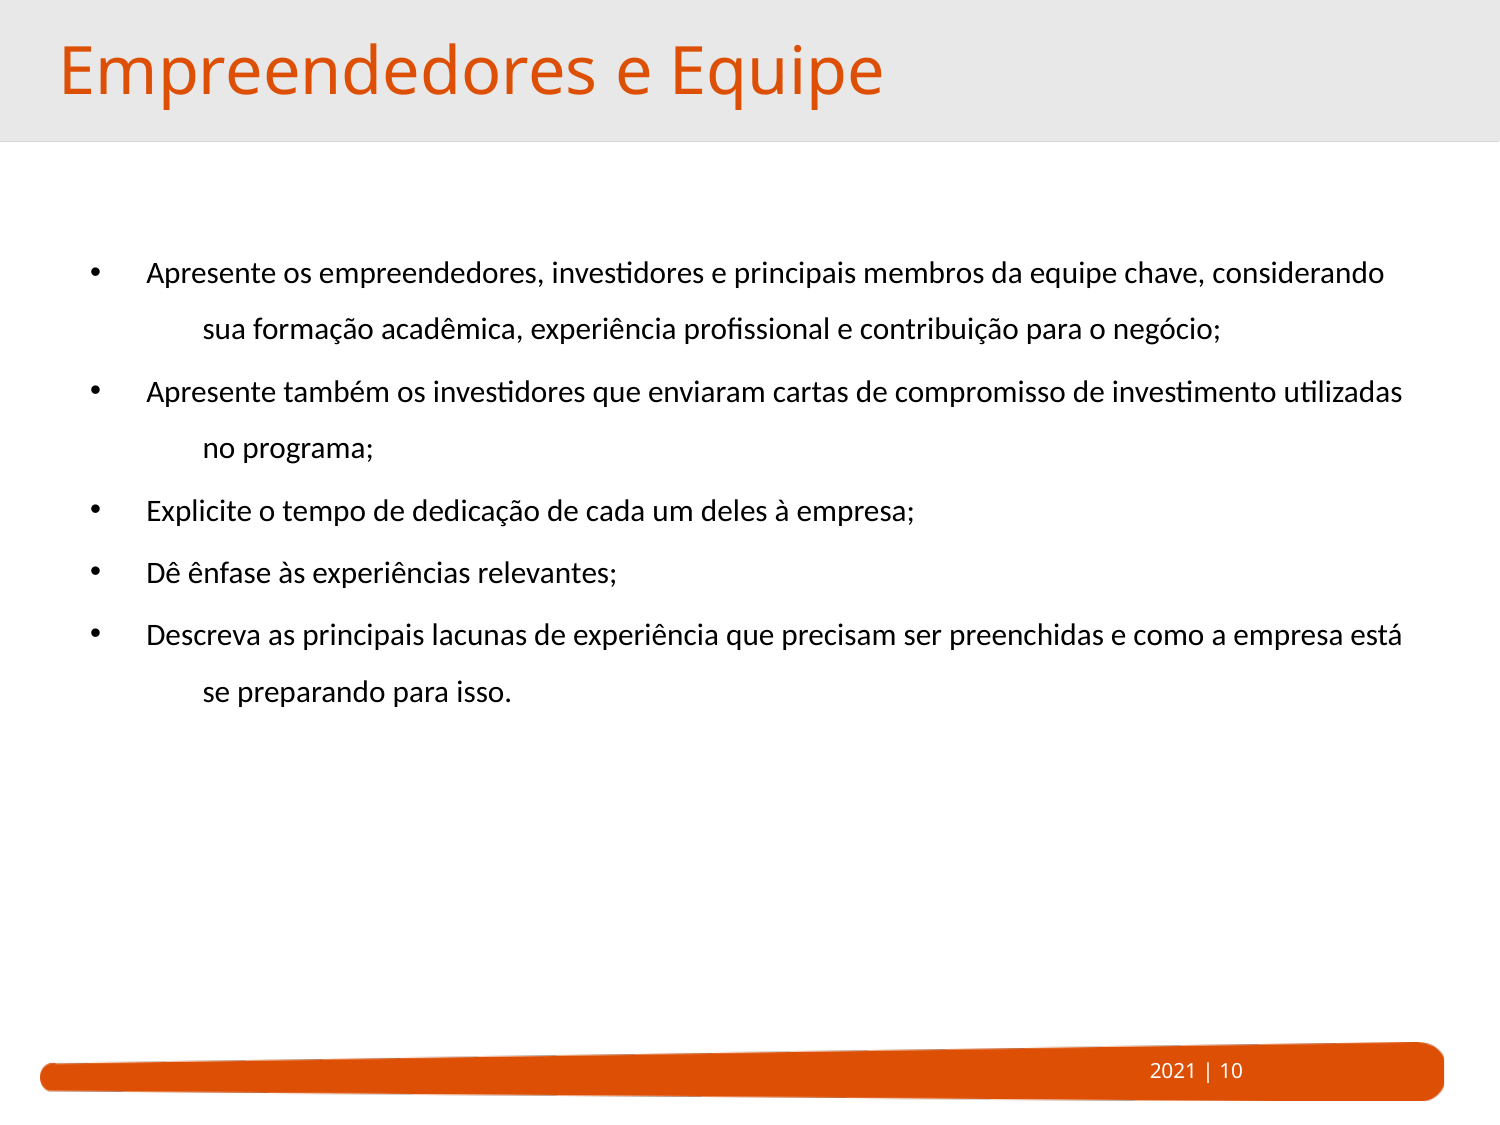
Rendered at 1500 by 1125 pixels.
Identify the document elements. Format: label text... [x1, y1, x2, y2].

text_box Empreendedores e Equipe [58, 2, 1440, 148]
text_box Apresente os empreendedores, investidores e principais membros da equipe chave, considerando sua formação acadêmica, experiência profissional e contribuição para o negócio; Apresente também os investidores que enviaram cartas de compromisso de investimento utilizadas no programa; Explicite o tempo de dedicação de cada um deles à empresa; Dê ênfase às experiências relevantes; Descreva as principais lacunas de experiência que precisam ser preenchidas e como a empresa está se preparando para isso. [75, 226, 1426, 1059]
